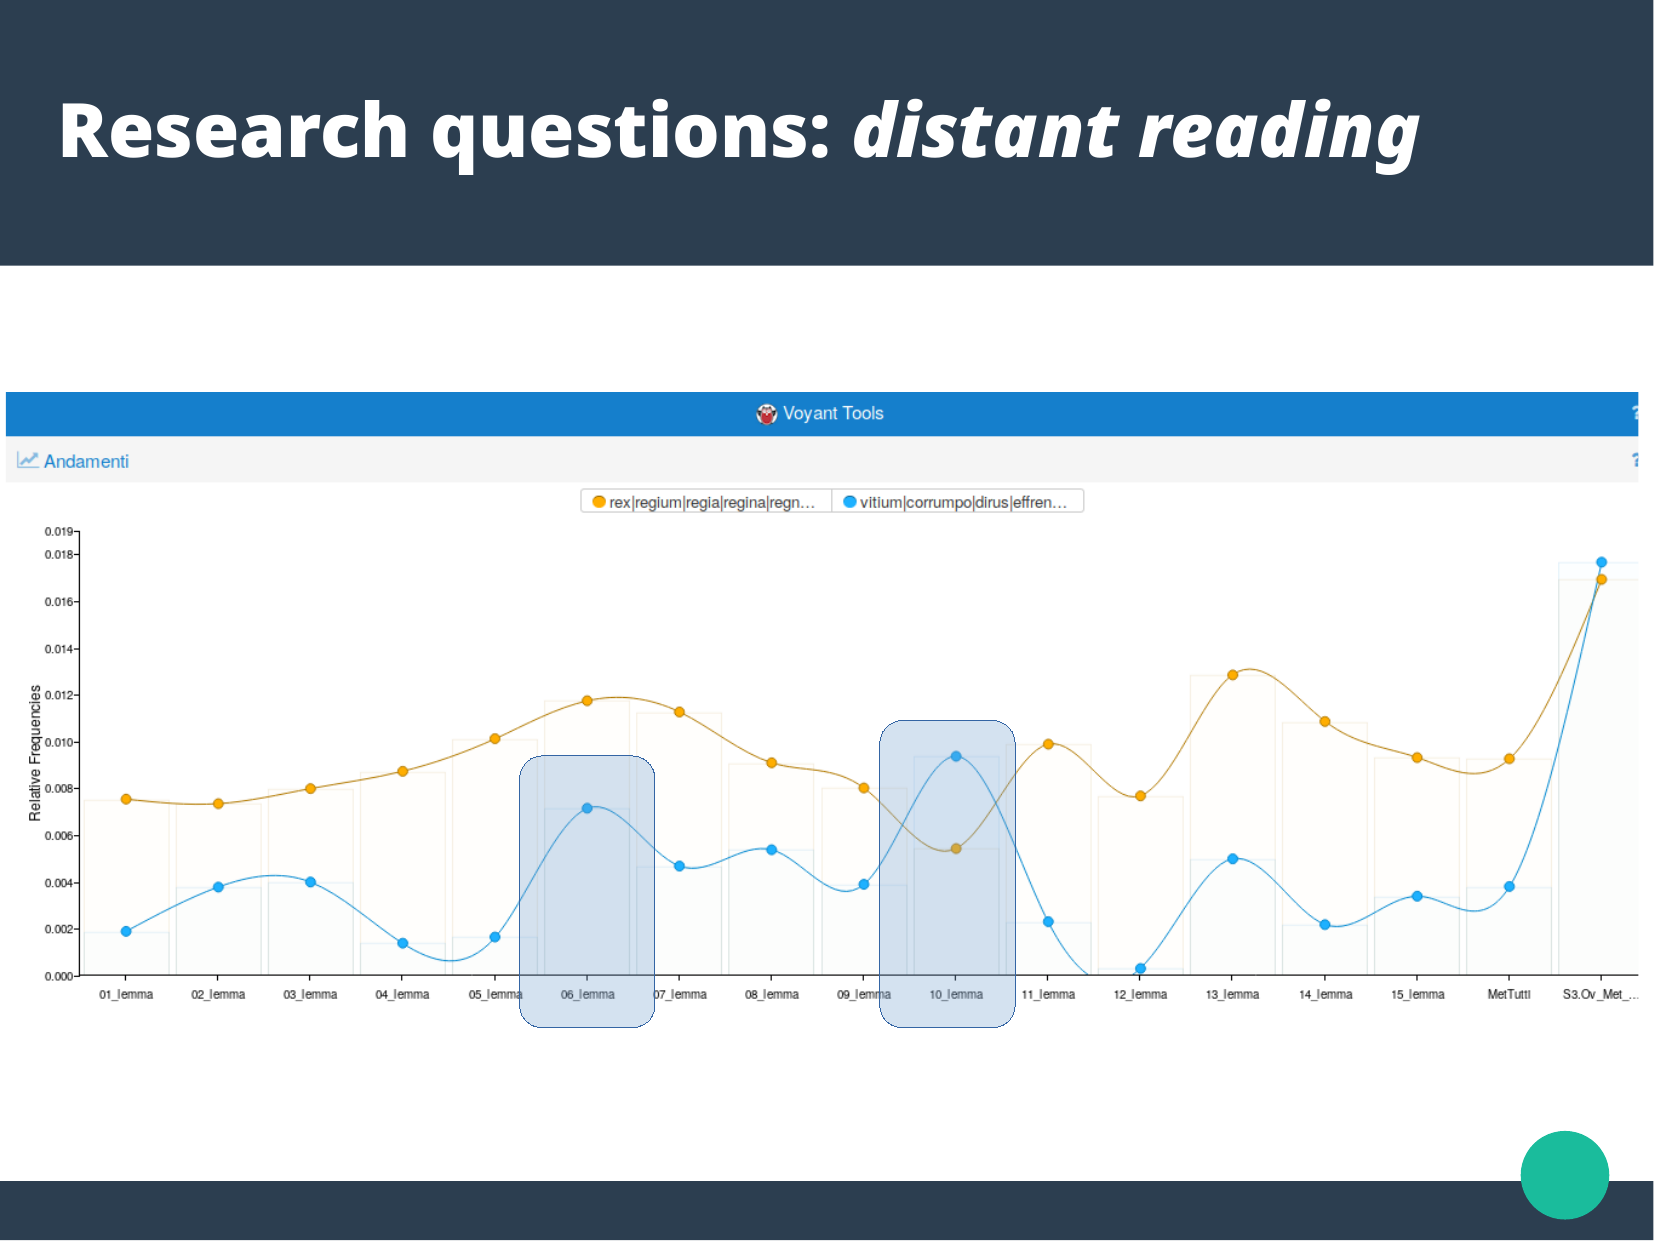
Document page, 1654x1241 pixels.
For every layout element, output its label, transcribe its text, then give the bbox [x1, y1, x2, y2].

text_box [519, 755, 655, 1028]
title Research questions: distant reading [57, 49, 1629, 207]
picture [5, 392, 1639, 1007]
text_box [879, 720, 1016, 1028]
